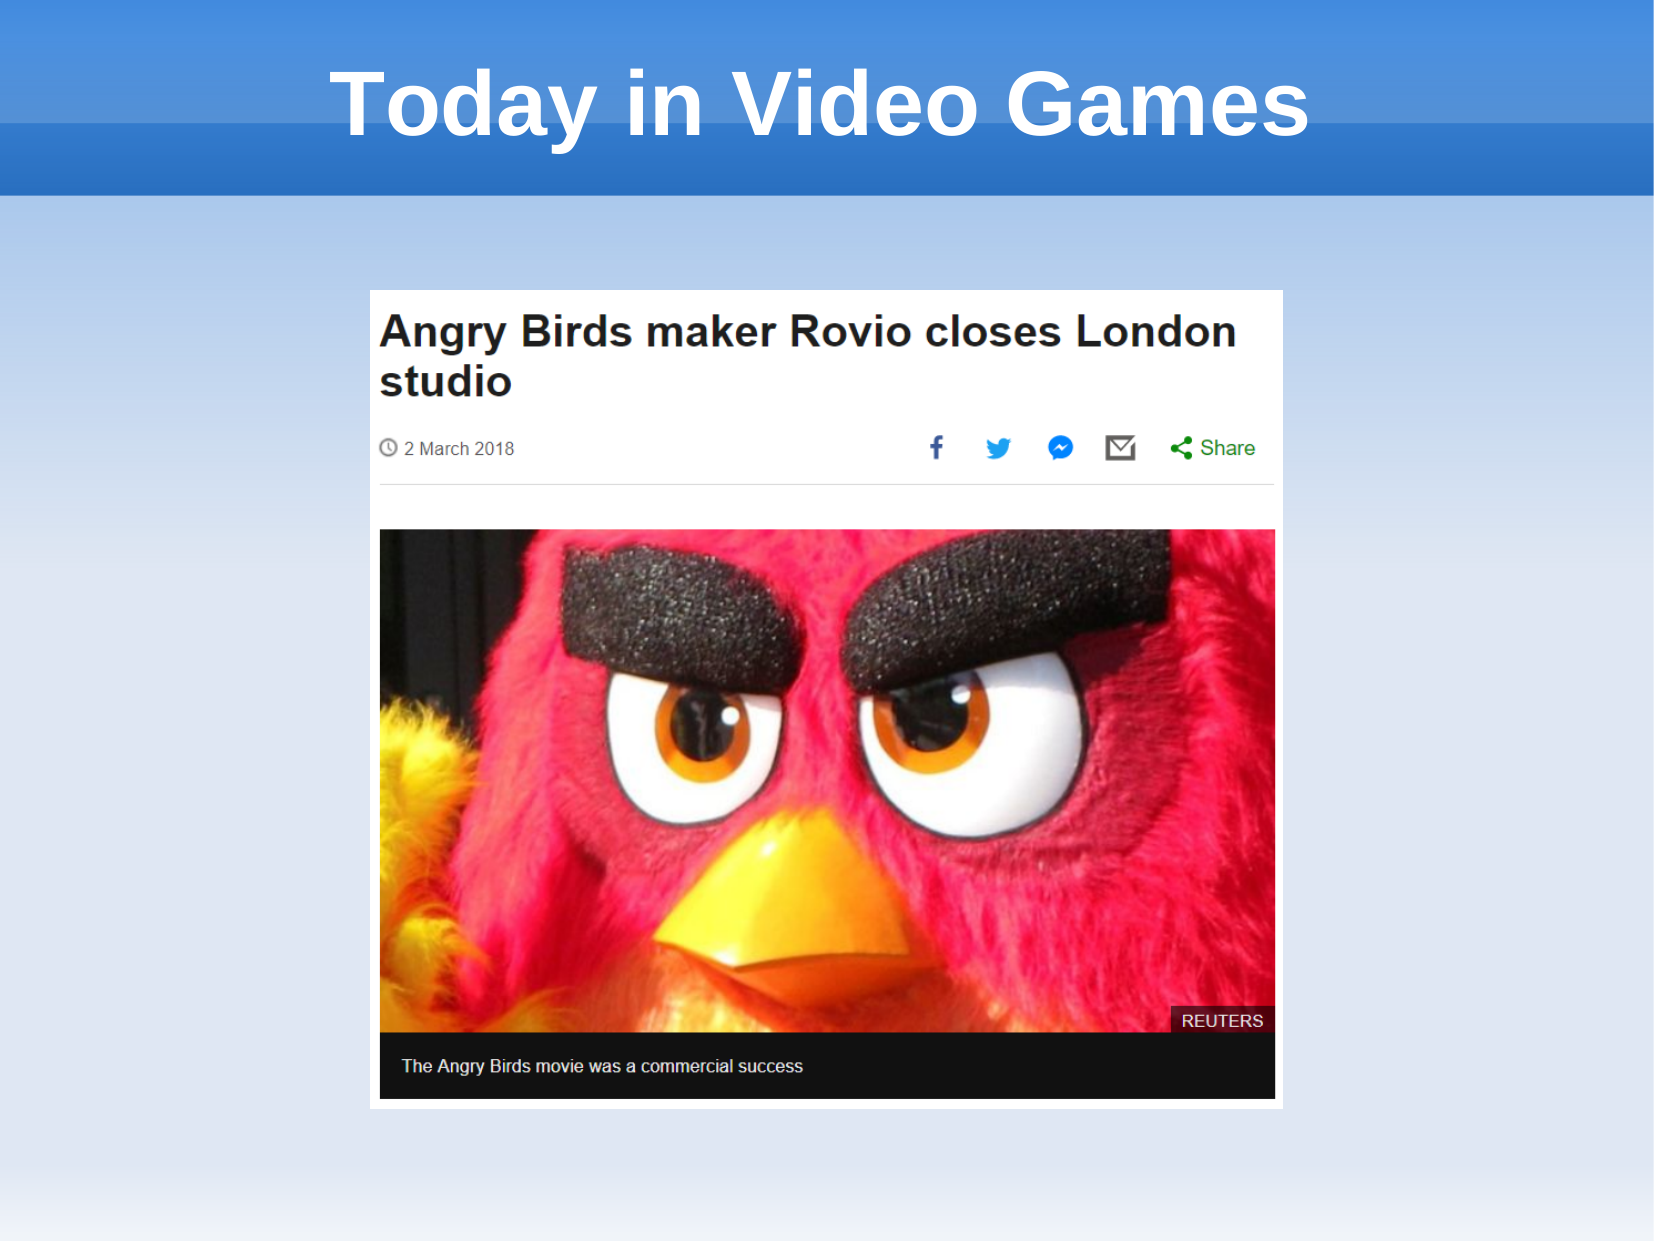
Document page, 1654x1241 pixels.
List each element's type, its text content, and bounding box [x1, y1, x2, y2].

title Today in Video Games [76, 0, 1565, 208]
picture [0, 0, 1654, 1241]
